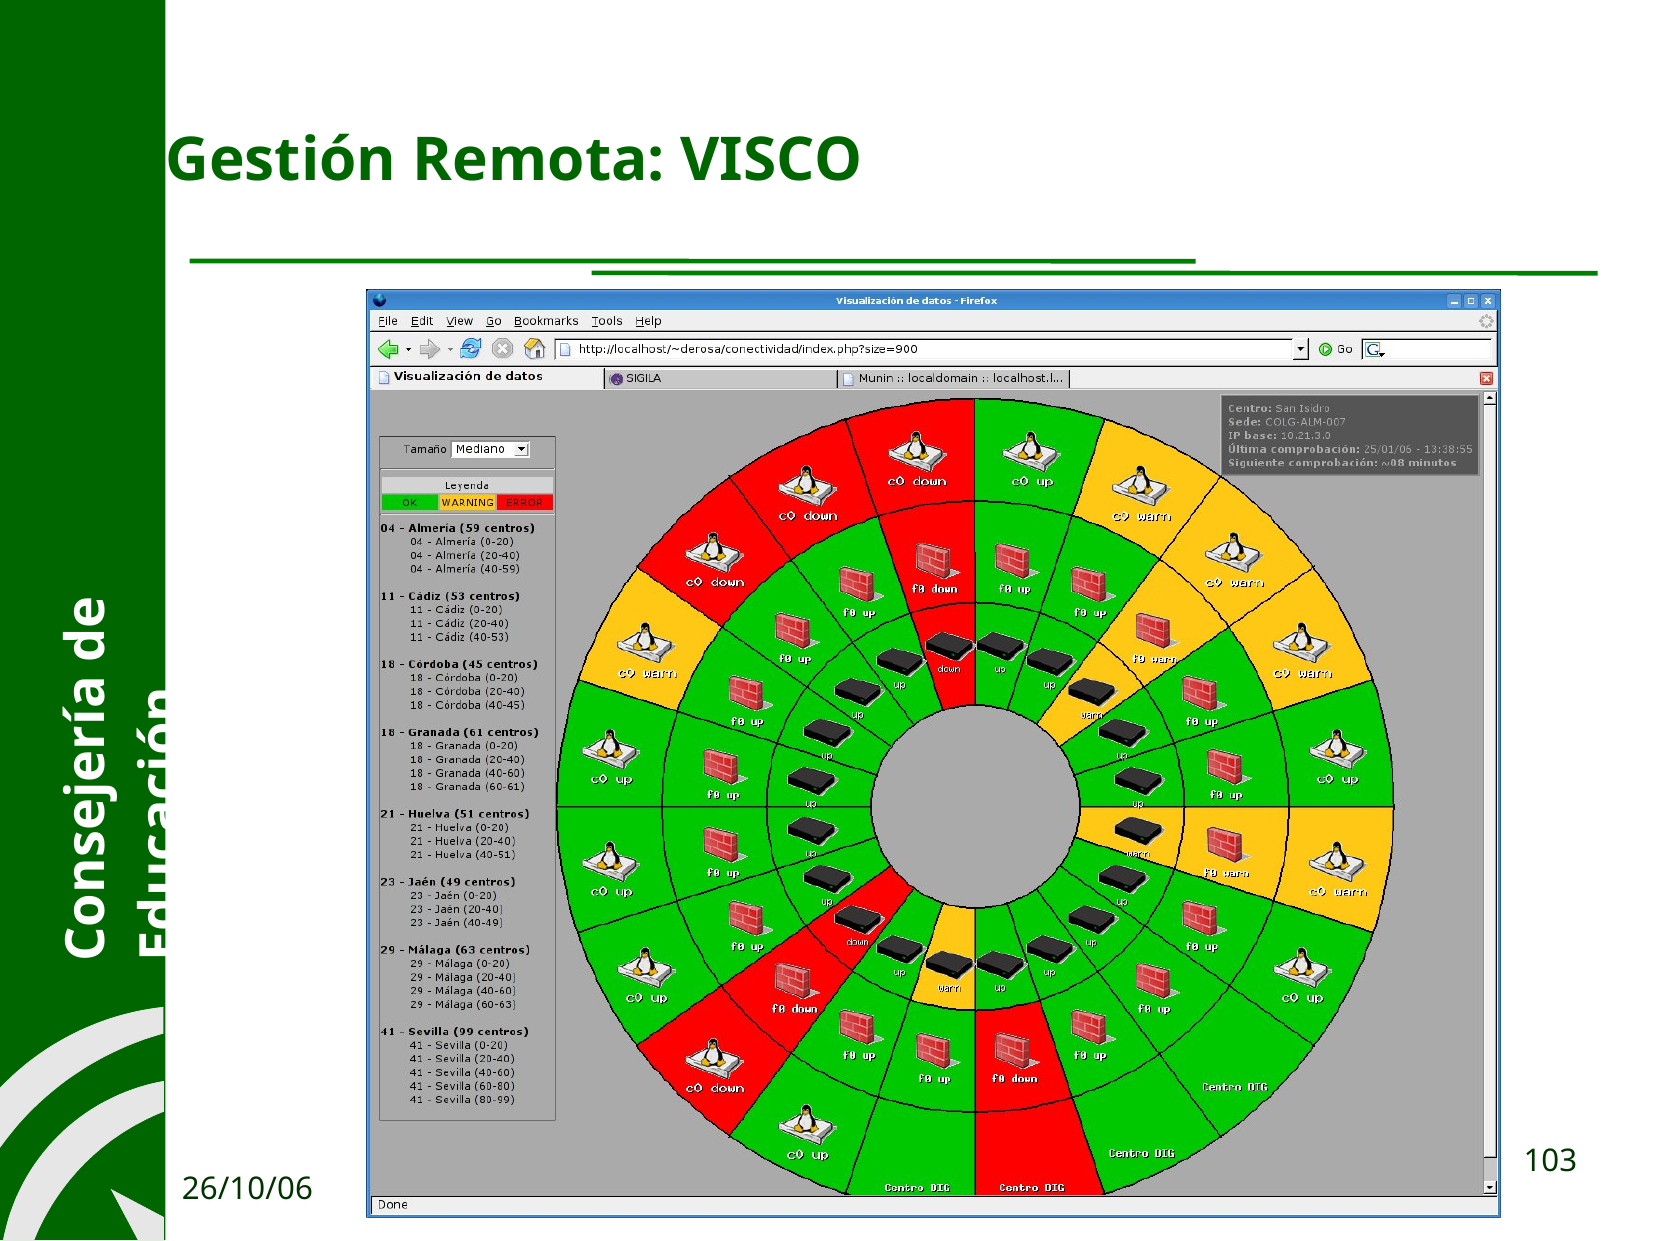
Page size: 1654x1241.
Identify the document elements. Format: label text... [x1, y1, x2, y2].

picture [366, 289, 1501, 1218]
title Gestión Remota: VISCO [165, 53, 1654, 261]
